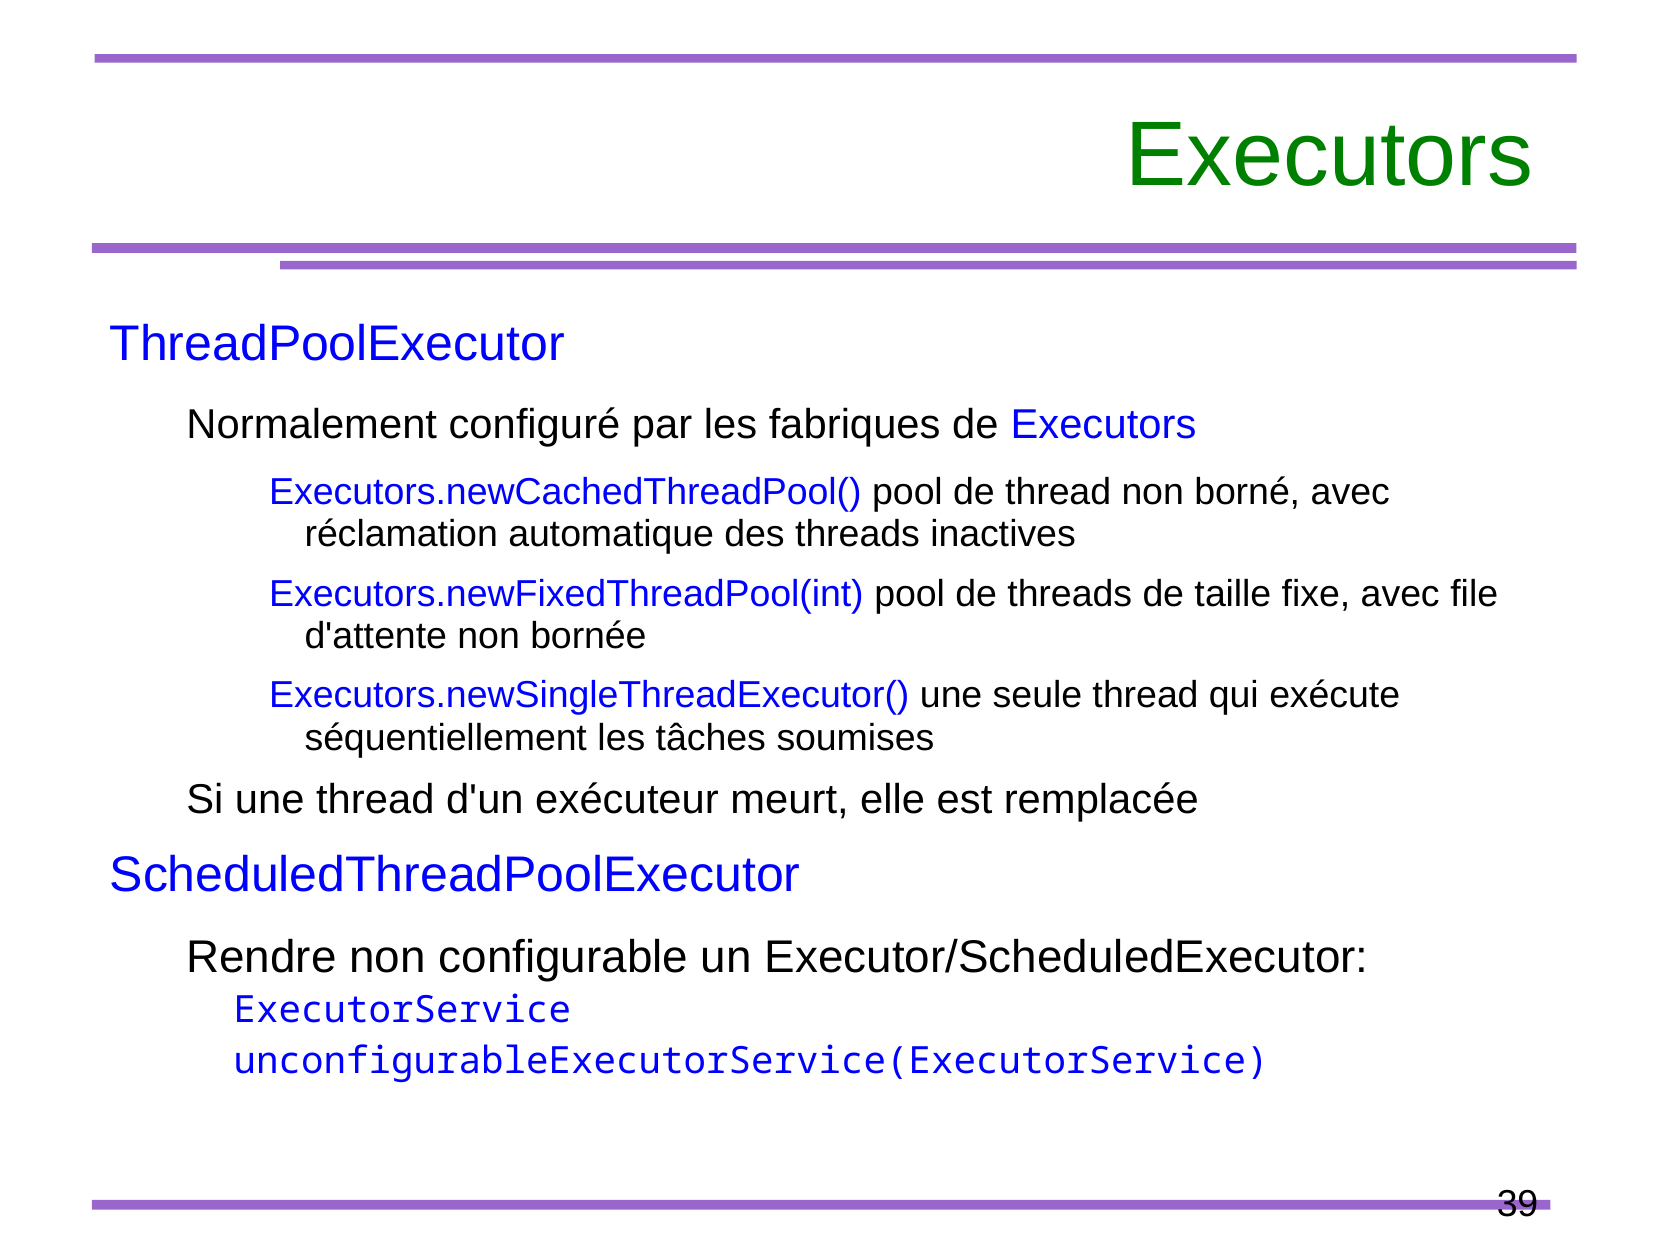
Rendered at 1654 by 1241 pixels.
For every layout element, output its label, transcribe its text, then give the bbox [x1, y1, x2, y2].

list ThreadPoolExecutor Normalement configuré par les fabriques de Executors Executors.newCachedThreadPool() pool de thread non borné, avec réclamation automatique des threads inactives Executors.newFixedThreadPool(int) pool de threads de taille fixe, avec file d'attente non bornée Executors.newSingleThreadExecutor() une seule thread qui exécute séquentiellement les tâches soumises Si une thread d'un exécuteur meurt, elle est remplacée ScheduledThreadPoolExecutor Rendre non configurable un Executor/ScheduledExecutor: ExecutorService unconfigurableExecutorService(ExecutorService) [92, 315, 1563, 1237]
title Executors [121, 49, 1534, 257]
